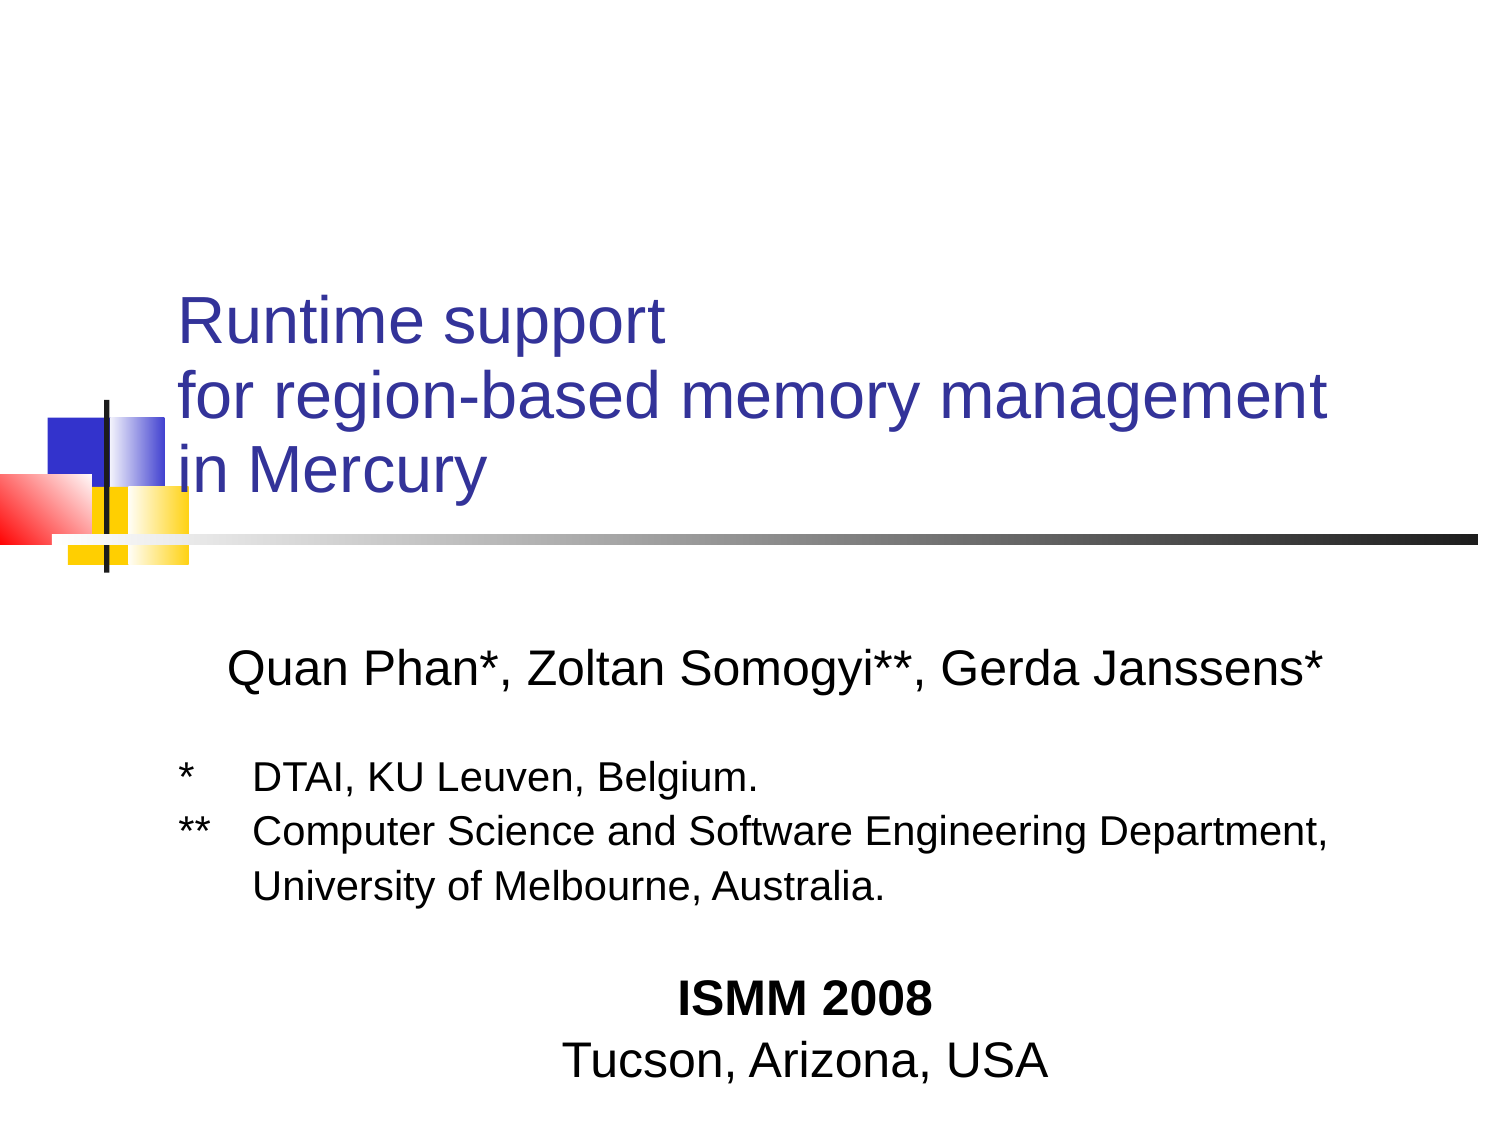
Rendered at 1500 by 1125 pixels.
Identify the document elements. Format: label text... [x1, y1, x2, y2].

subtitle Quan Phan*, Zoltan Somogyi**, Gerda Janssens* [118, 637, 1359, 750]
title Runtime support for region-based memory management in Mercury [162, 199, 1447, 515]
text_box * DTAI, KU Leuven, Belgium. ** Computer Science and Software Engineering Department, University of Melbourne, Australia. ISMM 2008 Tucson, Arizona, USA [88, 750, 1447, 1103]
